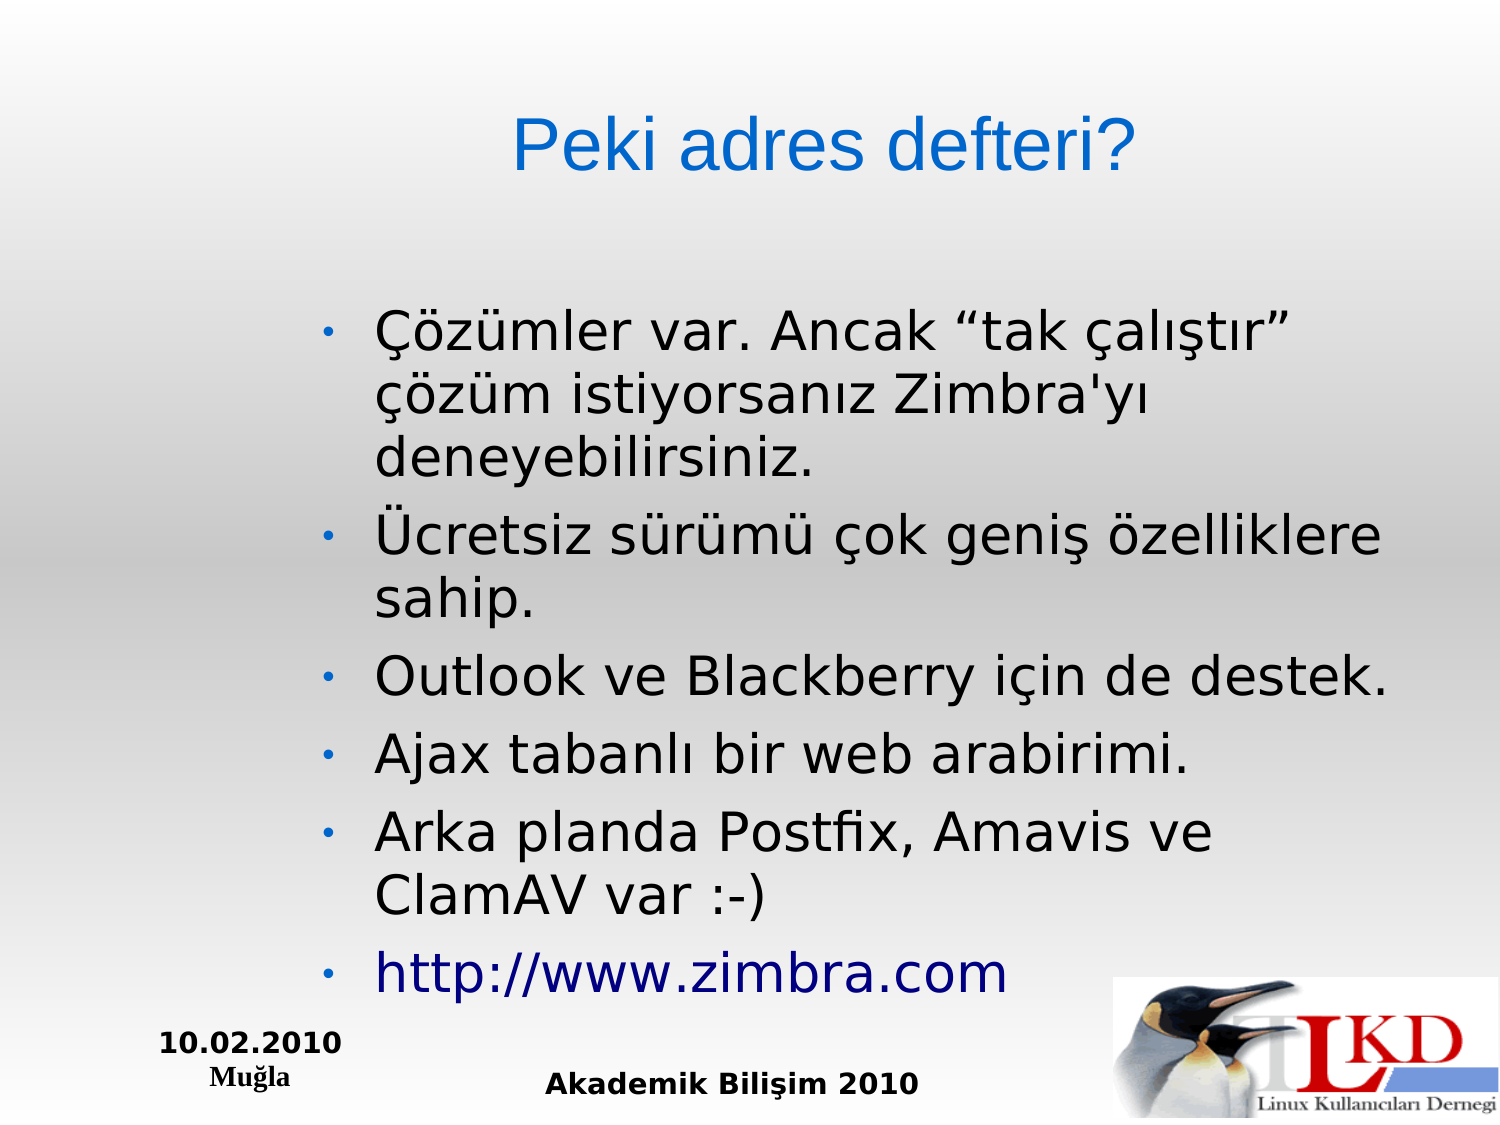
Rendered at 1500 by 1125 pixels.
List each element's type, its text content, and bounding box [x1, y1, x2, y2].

picture [1113, 977, 1499, 1118]
list Çözümler var. Ancak “tak çalıştır” çözüm istiyorsanız Zimbra'yı deneyebilirsiniz. Ücretsiz sürümü çok geniş özelliklere sahip. Outlook ve Blackberry için de destek. Ajax tabanlı bir web arabirimi. Arka planda Postfix, Amavis ve ClamAV var :-) http://www.zimbra.com [224, 299, 1425, 1006]
title Peki adres defteri? [224, 49, 1425, 238]
